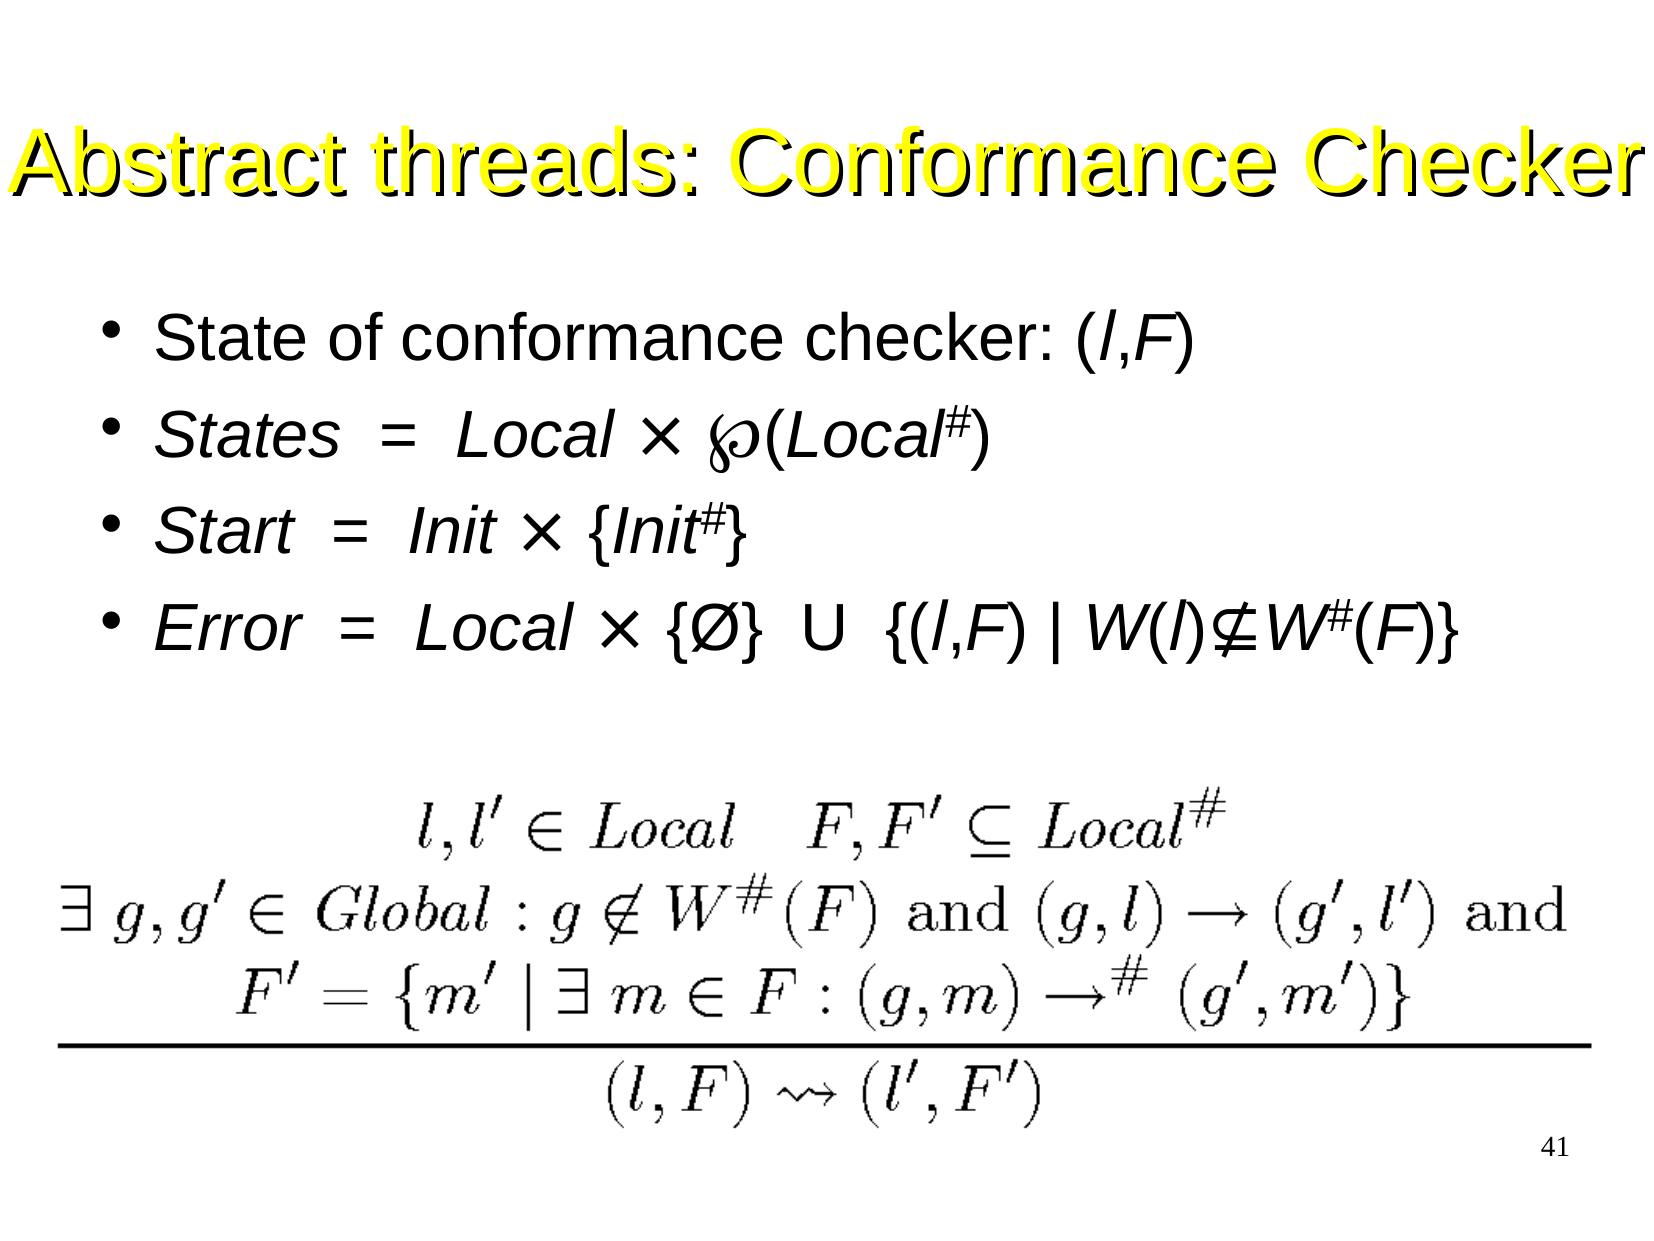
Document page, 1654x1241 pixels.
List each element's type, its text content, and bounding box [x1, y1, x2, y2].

picture [55, 784, 1598, 1136]
title Abstract threads: Conformance Checker [0, 49, 1653, 257]
list State of conformance checker: (l,F) States = Local ⨯ ℘(Local#) Start = Init ⨯ {Init#} Error = Local ⨯ {Ø} U {(l,F) | W(l)⊈W#(F)} [82, 289, 1653, 759]
